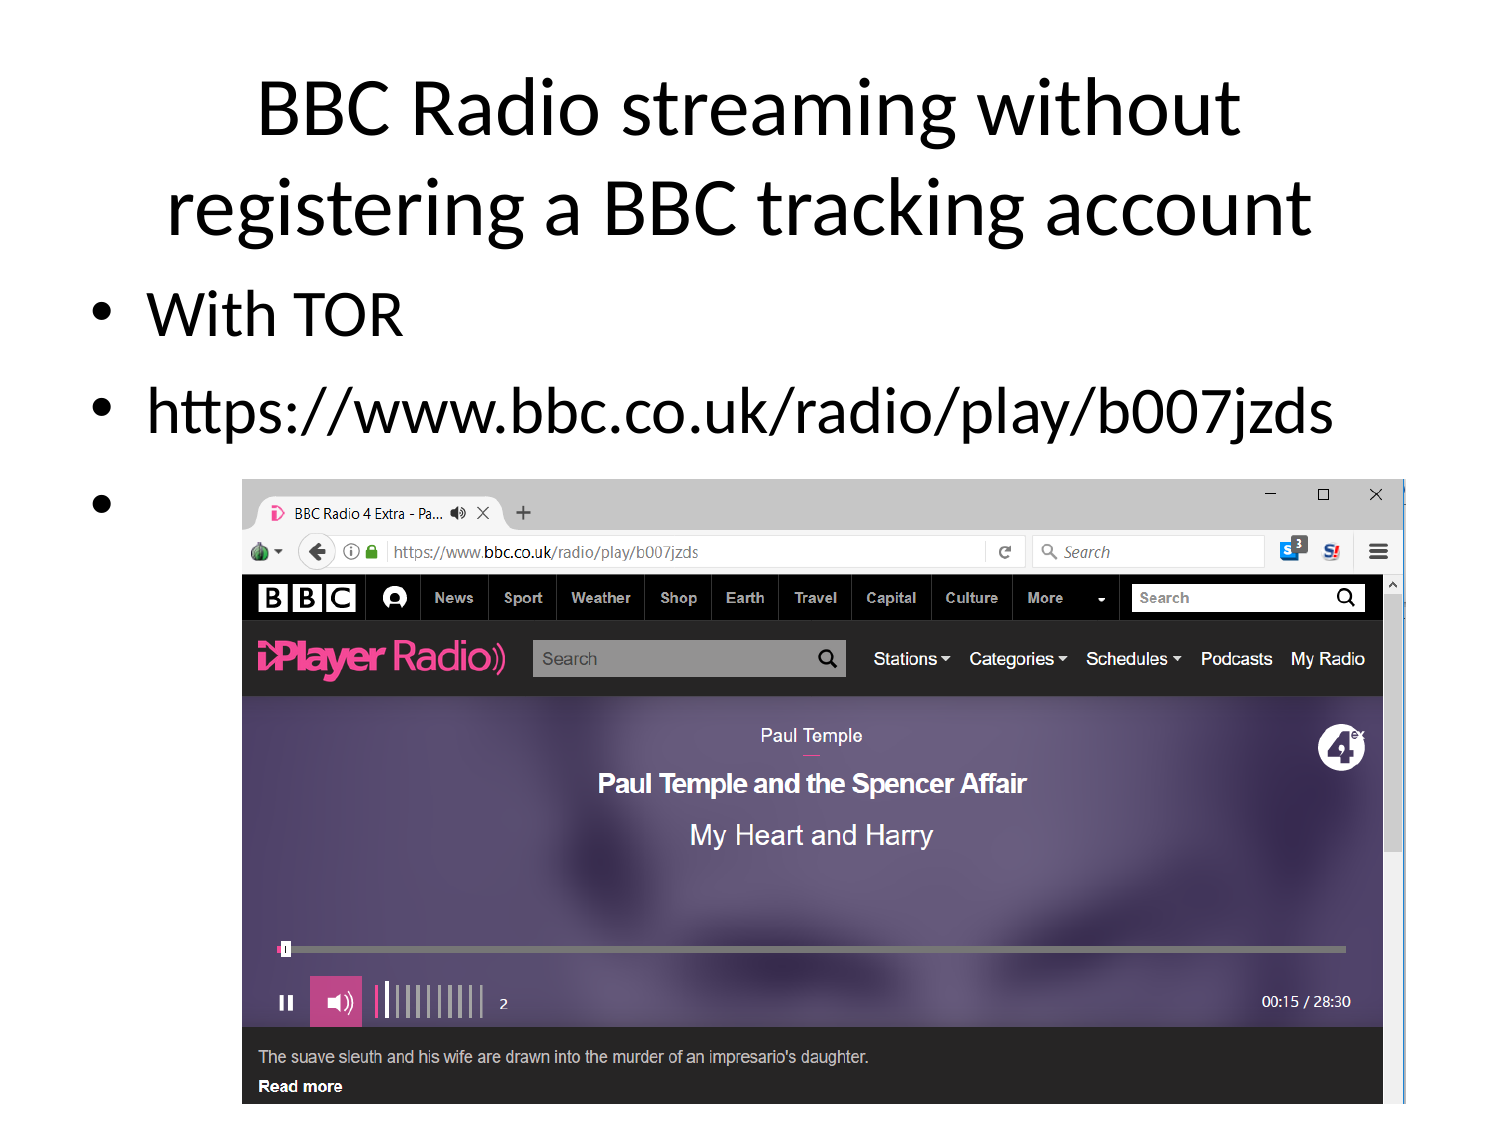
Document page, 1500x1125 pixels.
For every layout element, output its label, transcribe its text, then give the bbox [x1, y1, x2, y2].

list With TOR https://www.bbc.co.uk/radio/play/b007jzds [75, 262, 1426, 1005]
picture [242, 479, 1406, 1104]
title BBC Radio streaming without registering a BBC tracking account [75, 45, 1426, 233]
